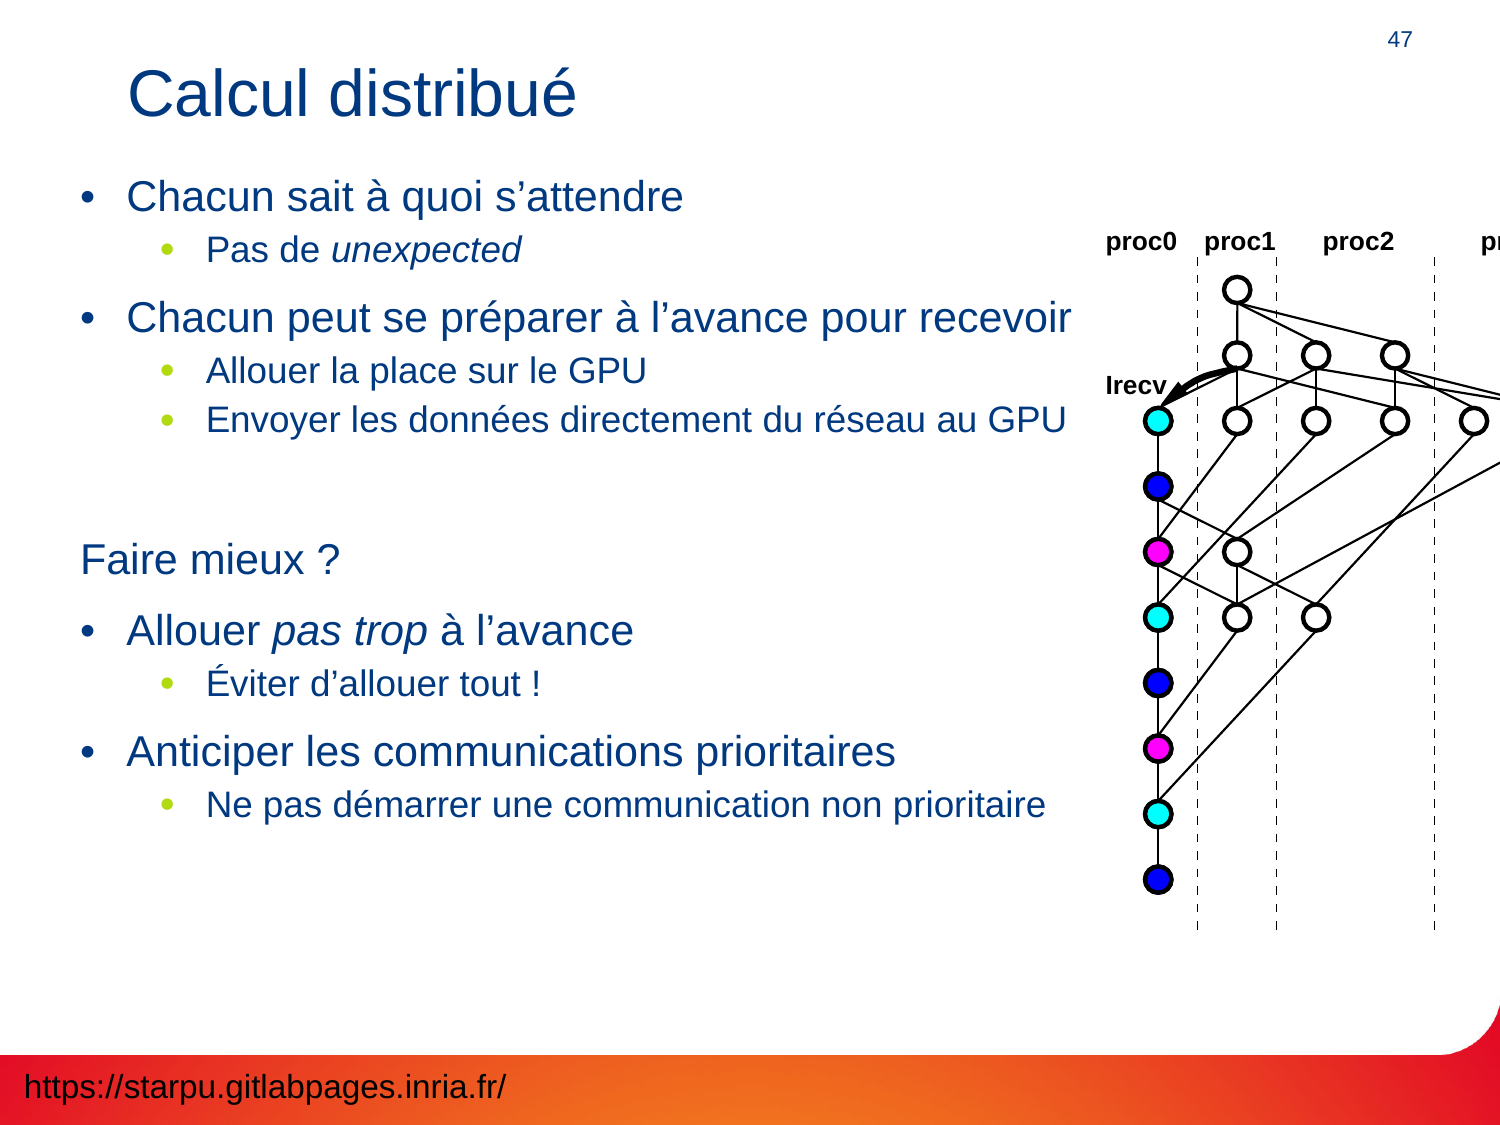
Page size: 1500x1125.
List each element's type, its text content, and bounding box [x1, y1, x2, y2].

title Calcul distribué [112, 0, 1474, 188]
picture [0, 947, 1500, 1125]
picture [1106, 222, 1500, 932]
list Chacun sait à quoi s’attendre Pas de unexpected Chacun peut se préparer à l’avance pour recevoir Allouer la place sur le GPU Envoyer les données directement du réseau au GPU Faire mieux ? Allouer pas trop à l’avance Éviter d’allouer tout ! Anticiper les communications prioritaires Ne pas démarrer une communication non prioritaire [65, 164, 1428, 946]
